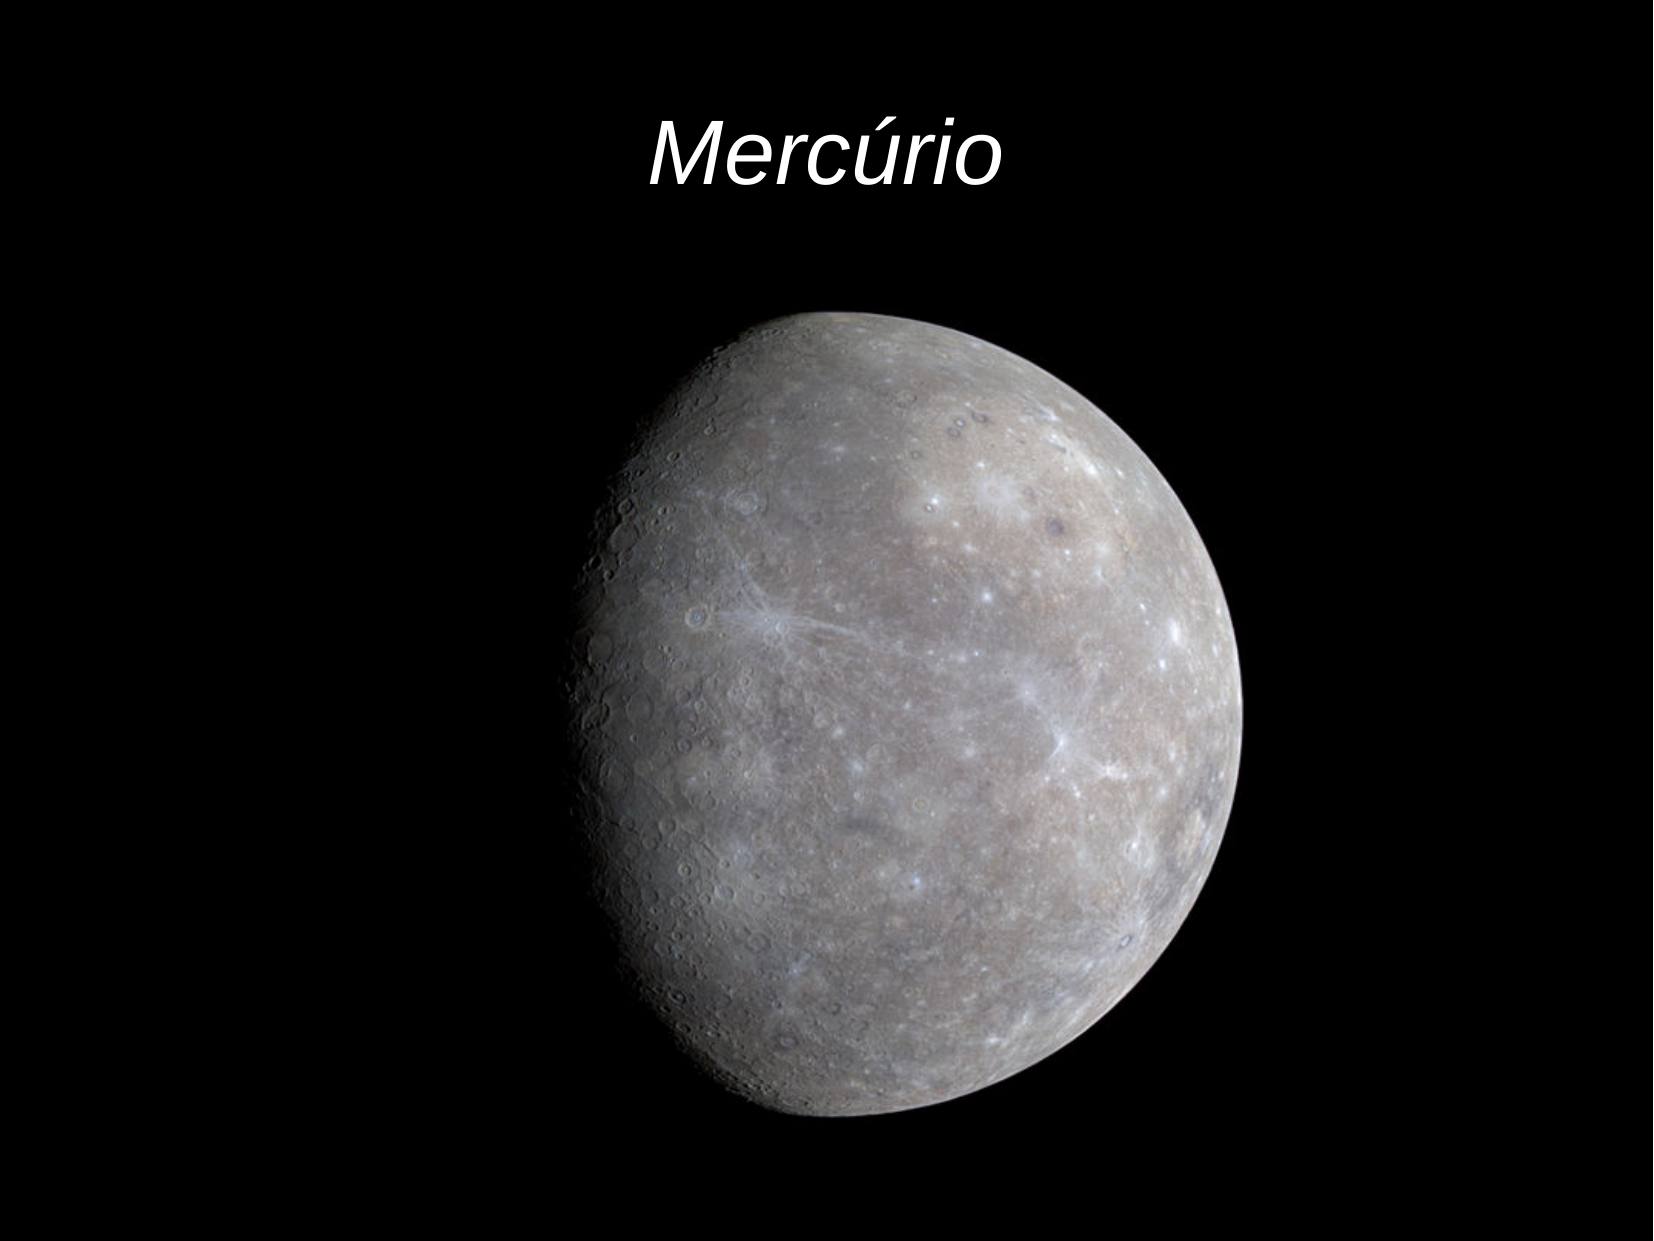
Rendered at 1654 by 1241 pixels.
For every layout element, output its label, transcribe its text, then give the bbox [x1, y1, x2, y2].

picture [374, 260, 1296, 1163]
title Mercúrio [82, 49, 1571, 257]
